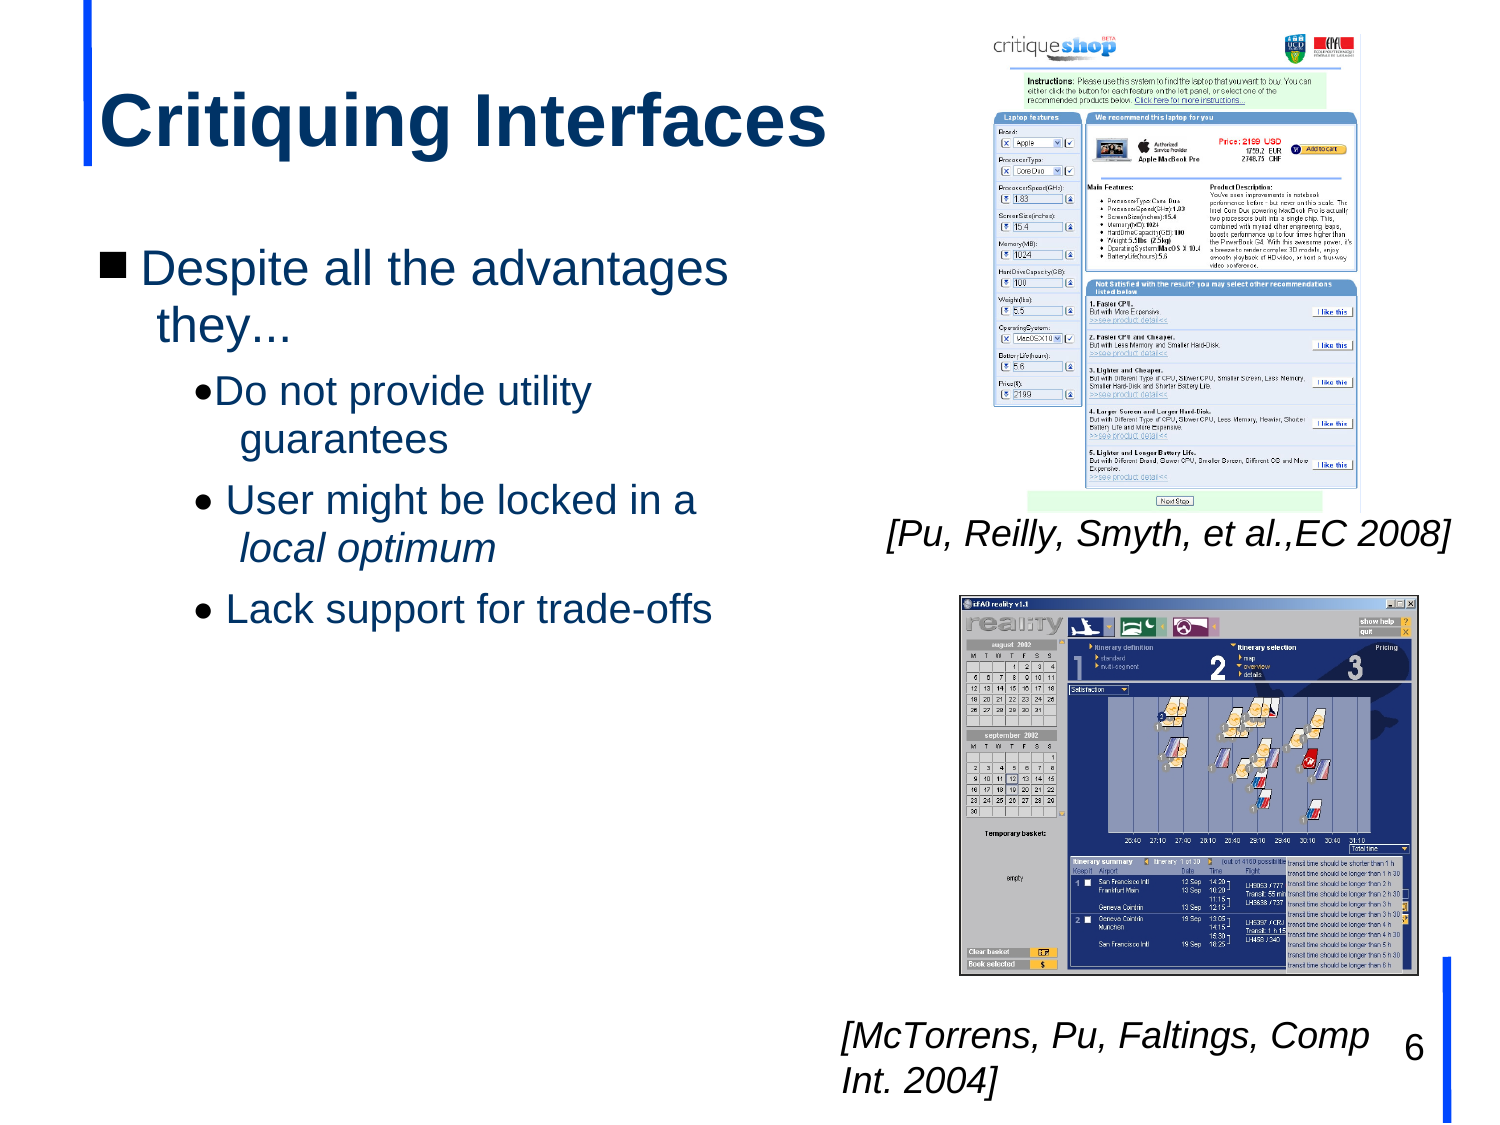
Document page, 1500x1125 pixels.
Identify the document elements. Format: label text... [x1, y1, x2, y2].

text_box [Pu, Reilly, Smyth, et al.,EC 2008] [844, 501, 1495, 567]
picture [960, 596, 1418, 975]
list Despite all the advantages they... Do not provide utility guarantees User might be locked in a local optimum Lack support for trade-offs [99, 237, 753, 966]
picture [962, 205, 1388, 501]
title Critiquing Interfaces [99, 32, 1438, 205]
text_box [McTorrens, Pu, Faltings, Comp Int. 2004] [826, 1003, 1388, 1108]
